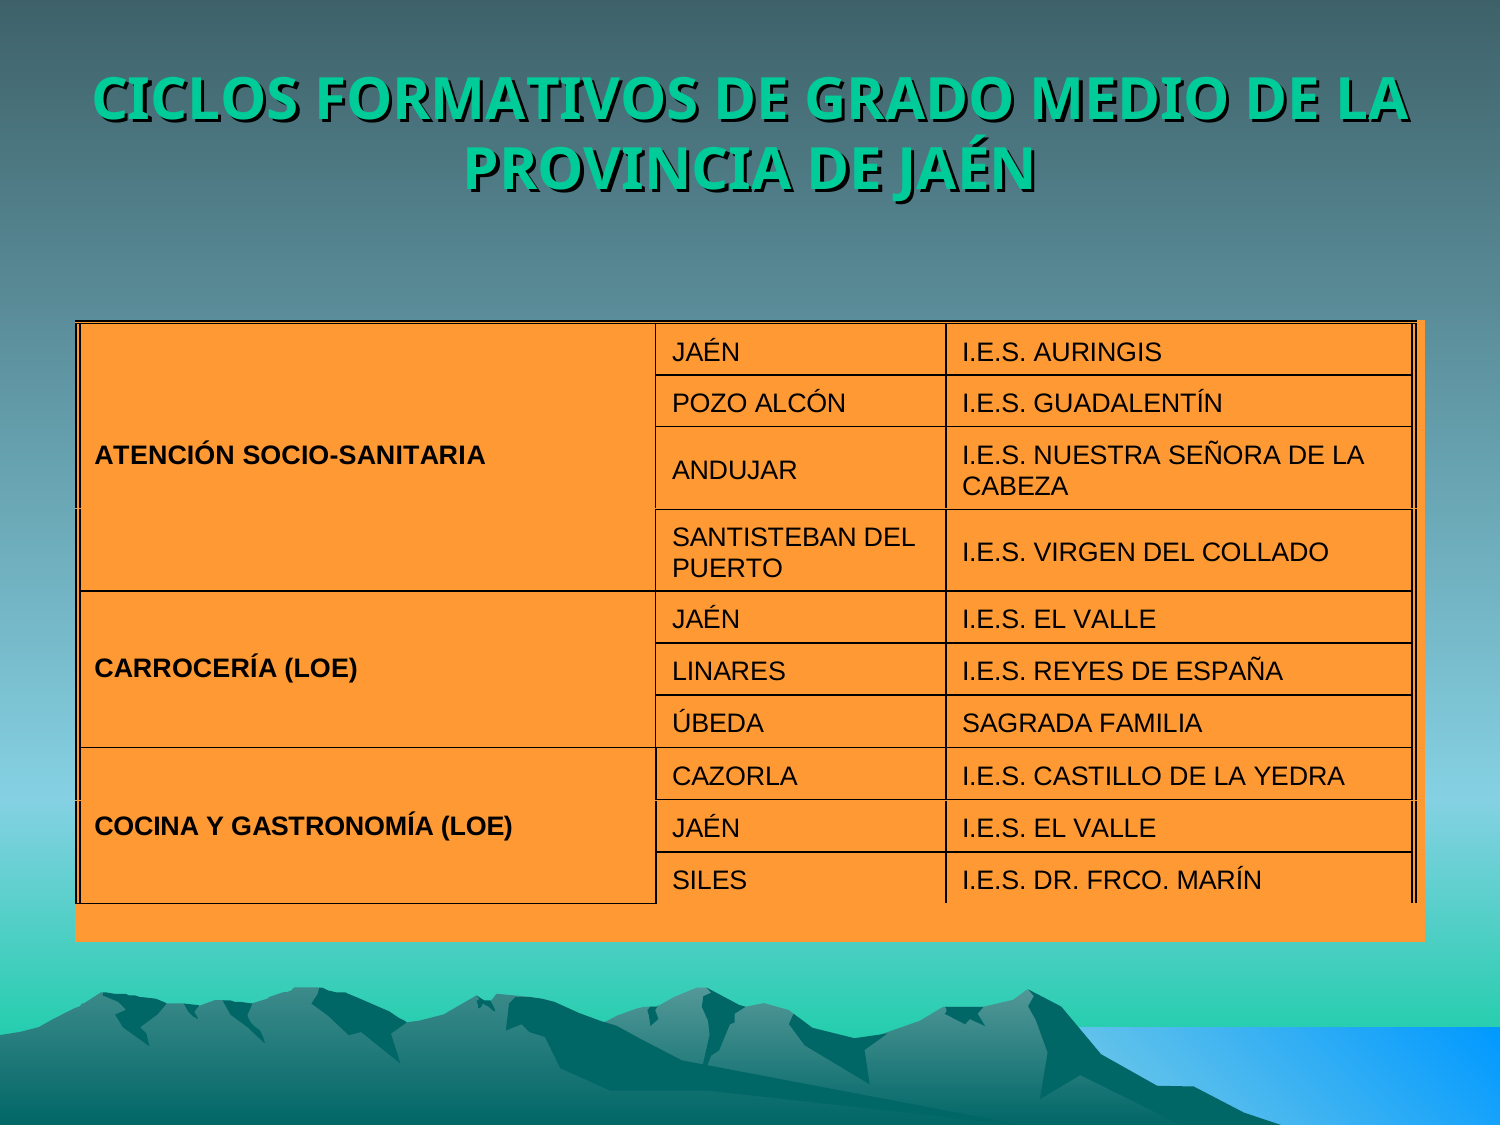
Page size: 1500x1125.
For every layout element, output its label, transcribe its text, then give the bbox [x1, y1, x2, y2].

chart [75, 320, 1426, 943]
title CICLOS FORMATIVOS DE GRADO MEDIO DE LA PROVINCIA DE JAÉN [75, 37, 1426, 225]
